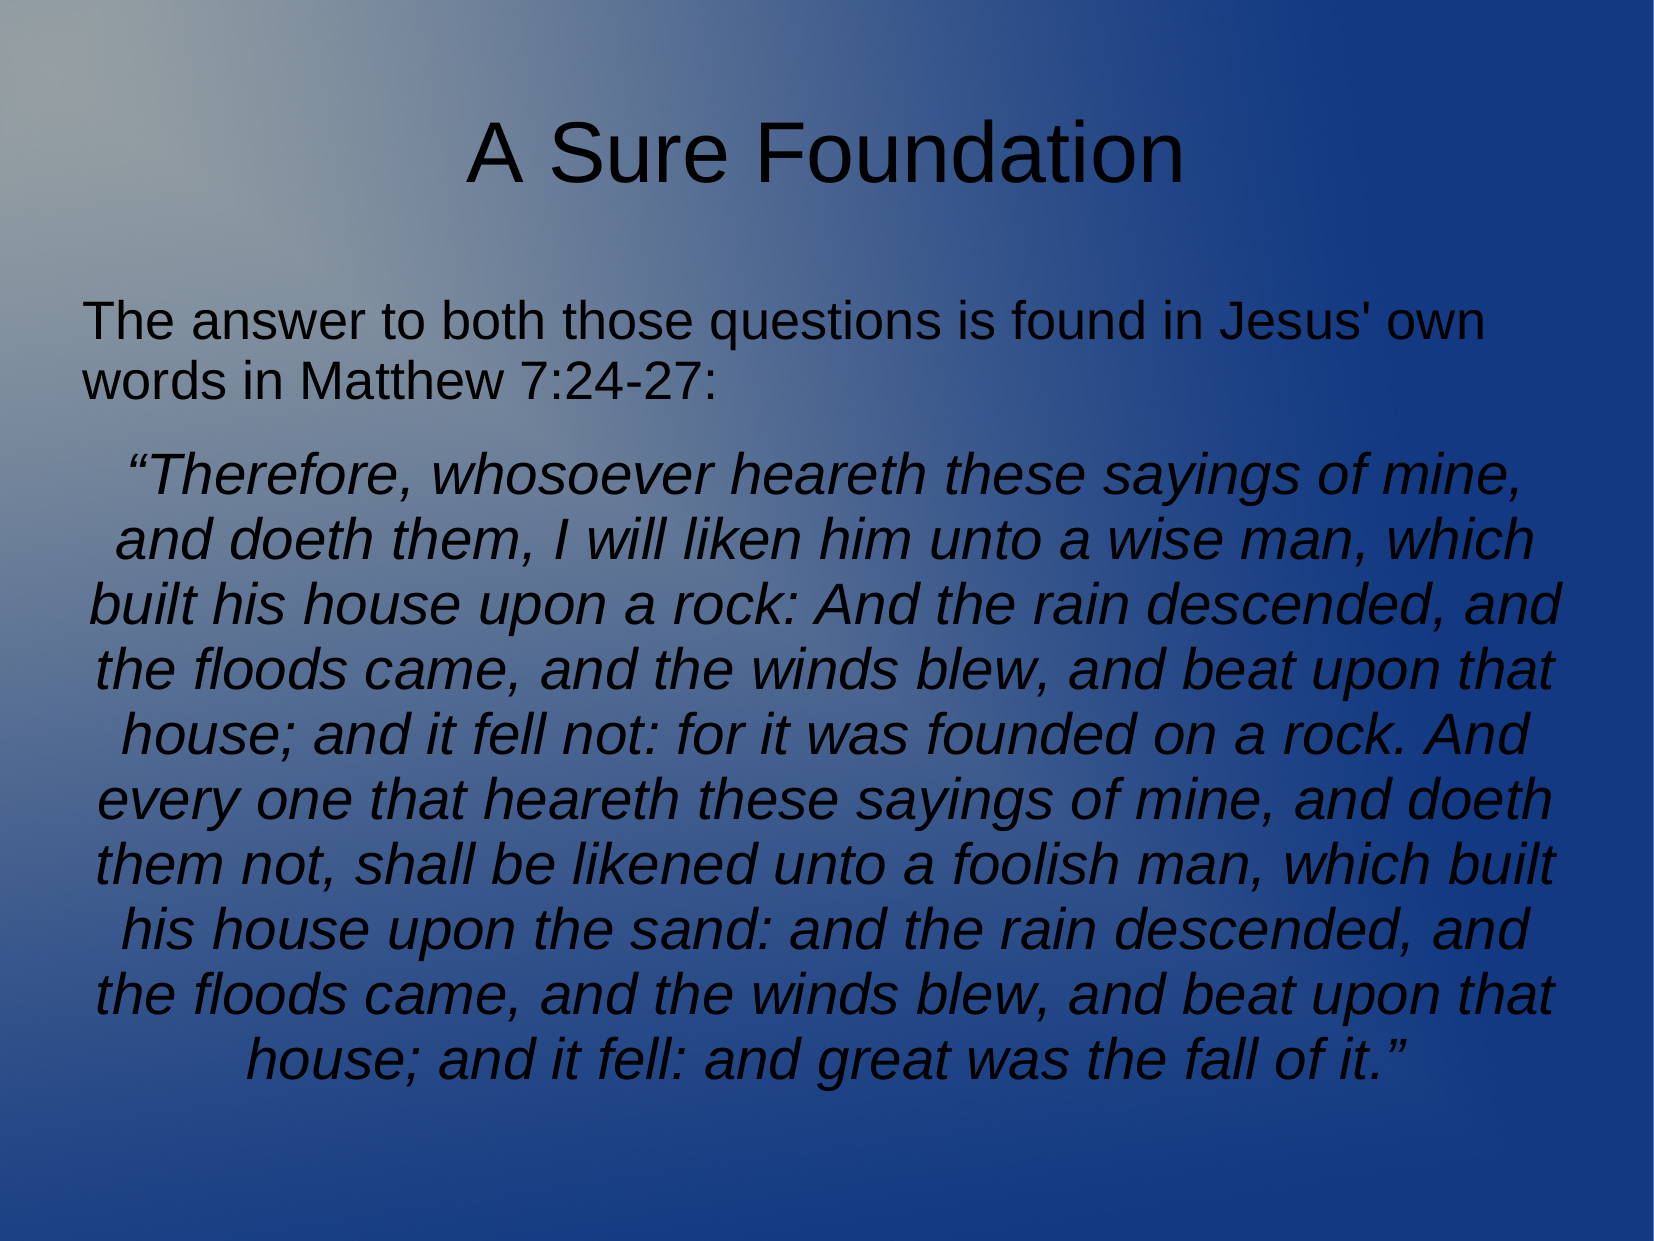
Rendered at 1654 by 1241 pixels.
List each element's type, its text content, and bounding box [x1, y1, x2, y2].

subtitle The answer to both those questions is found in Jesus' own words in Matthew 7:24-27: “Therefore, whosoever heareth these sayings of mine, and doeth them, I will liken him unto a wise man, which built his house upon a rock: And the rain descended, and the floods came, and the winds blew, and beat upon that house; and it fell not: for it was founded on a rock. And every one that heareth these sayings of mine, and doeth them not, shall be likened unto a foolish man, which built his house upon the sand: and the rain descended, and the floods came, and the winds blew, and beat upon that house; and it fell: and great was the fall of it.” [82, 290, 1571, 1241]
title A Sure Foundation [82, 49, 1571, 257]
picture [0, 0, 1654, 1241]
